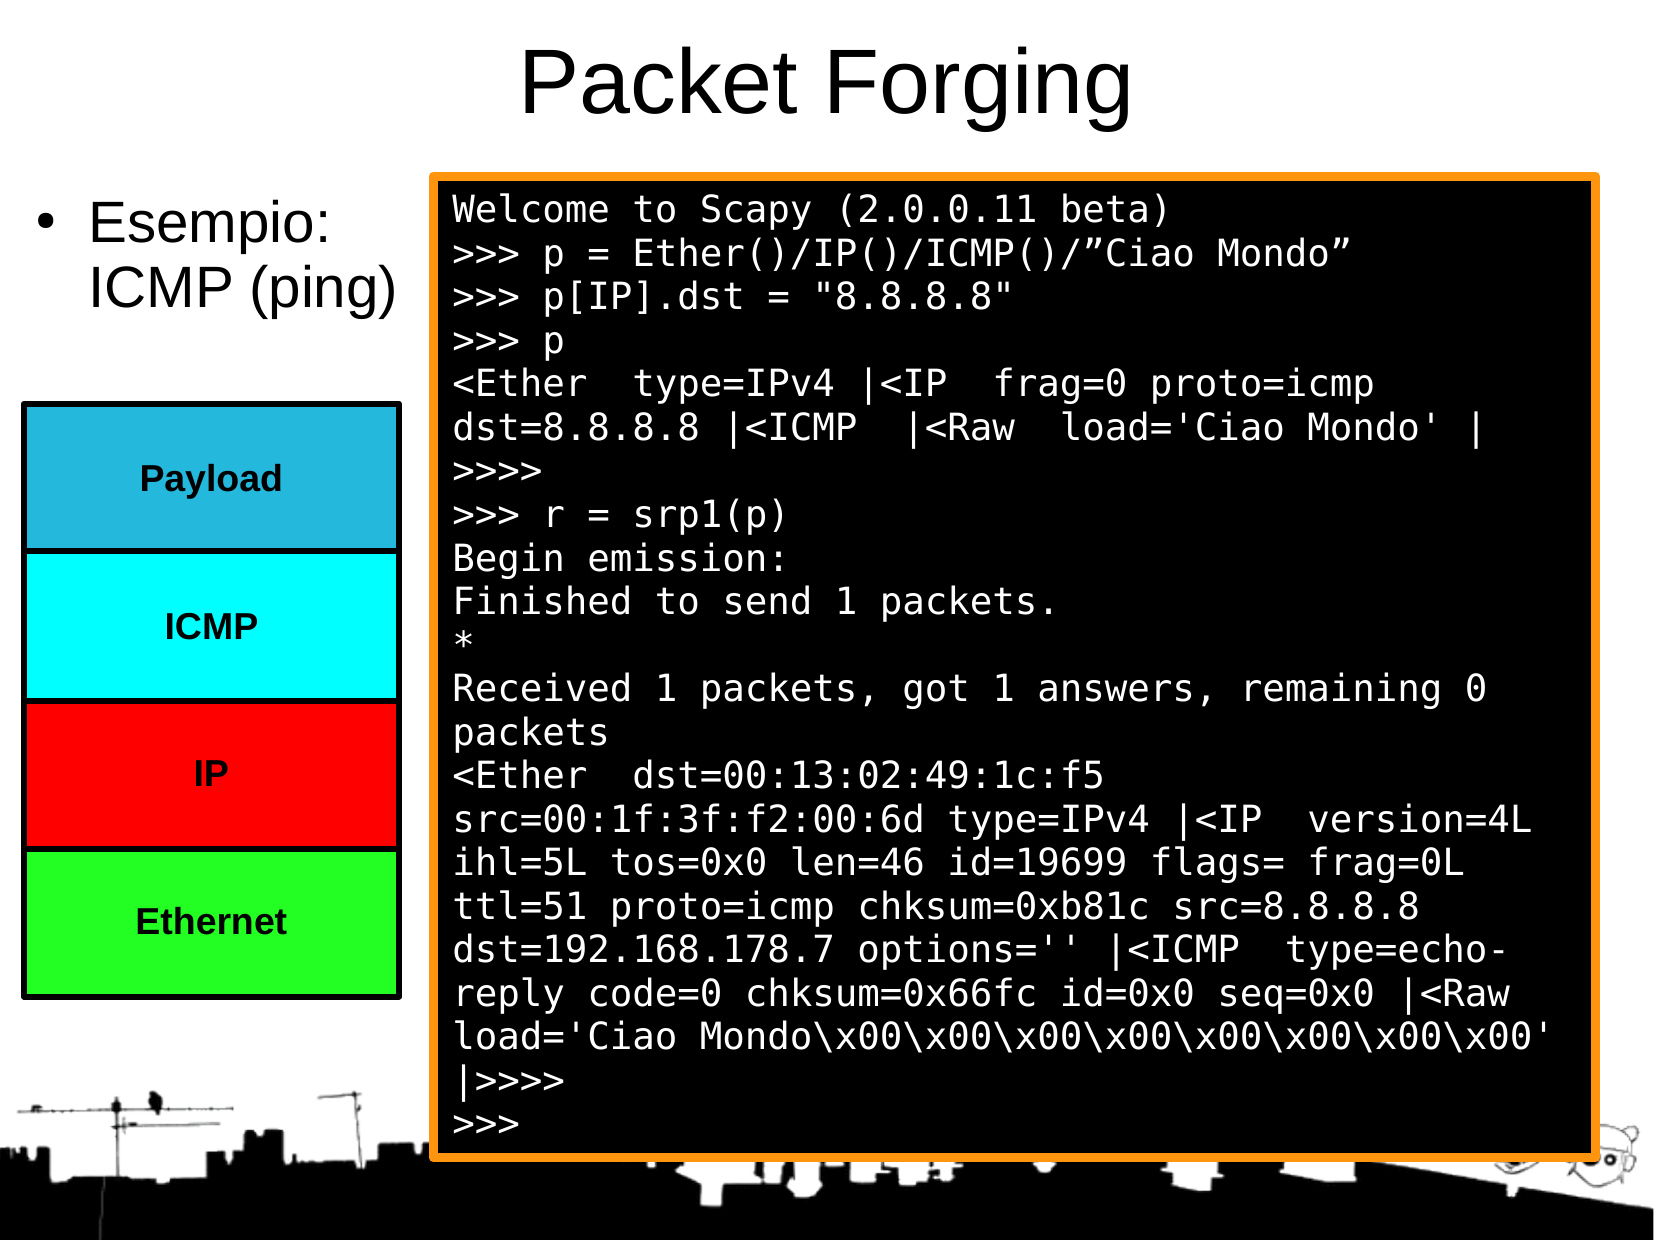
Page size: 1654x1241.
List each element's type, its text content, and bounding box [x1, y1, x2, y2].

text_box Payload [23, 502, 399, 551]
title Packet Forging [82, 0, 1571, 179]
text_box Welcome to Scapy (2.0.0.11 beta) >>> p = Ether()/IP()/ICMP()/”Ciao Mondo” >>> p[IP].dst = "8.8.8.8" >>> p <Ether type=IPv4 |<IP frag=0 proto=icmp dst=8.8.8.8 |<ICMP |<Raw load='Ciao Mondo' |>>>> >>> r = srp1(p) Begin emission: Finished to send 1 packets. * Received 1 packets, got 1 answers, remaining 0 packets <Ether dst=00:13:02:49:1c:f5 src=00:1f:3f:f2:00:6d type=IPv4 |<IP version=4L ihl=5L tos=0x0 len=46 id=19699 flags= frag=0L ttl=51 proto=icmp chksum=0xb81c src=8.8.8.8 dst=192.168.178.7 options='' |<ICMP type=echo-reply code=0 chksum=0x66fc id=0x0 seq=0x0 |<Raw load='Ciao Mondo\x00\x00\x00\x00\x00\x00\x00\x00' |>>>> >>> [433, 176, 1596, 1158]
text_box Ethernet [23, 849, 399, 997]
picture [0, 1077, 1654, 1240]
text_box IP [23, 702, 399, 849]
text_box ICMP [23, 551, 399, 702]
list Esempio: ICMP (ping) [17, 189, 407, 502]
